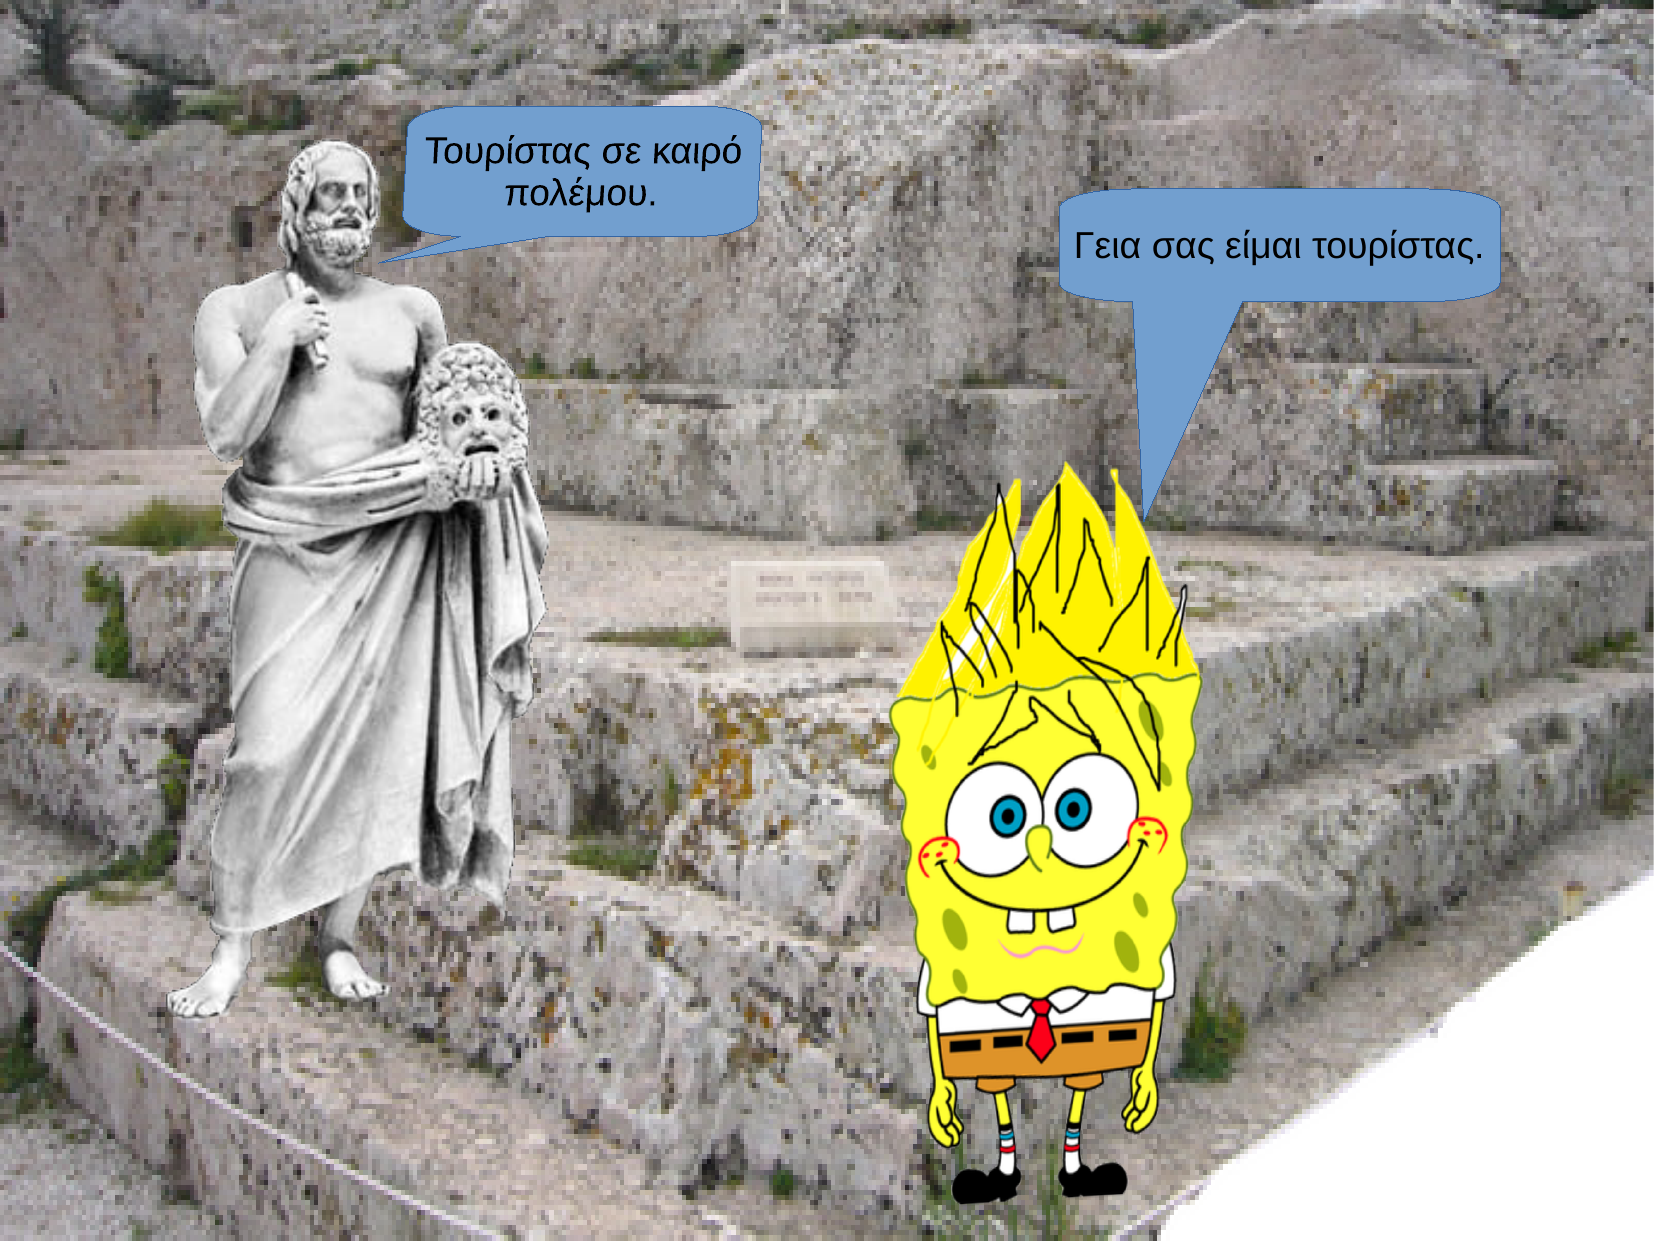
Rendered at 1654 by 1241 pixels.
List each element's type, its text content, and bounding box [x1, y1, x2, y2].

text_box Τουρίστας σε καιρό πολέμου. [378, 106, 762, 264]
picture [0, 0, 1654, 1241]
text_box Γεια σας είμαι τουρίστας. [1059, 188, 1501, 522]
